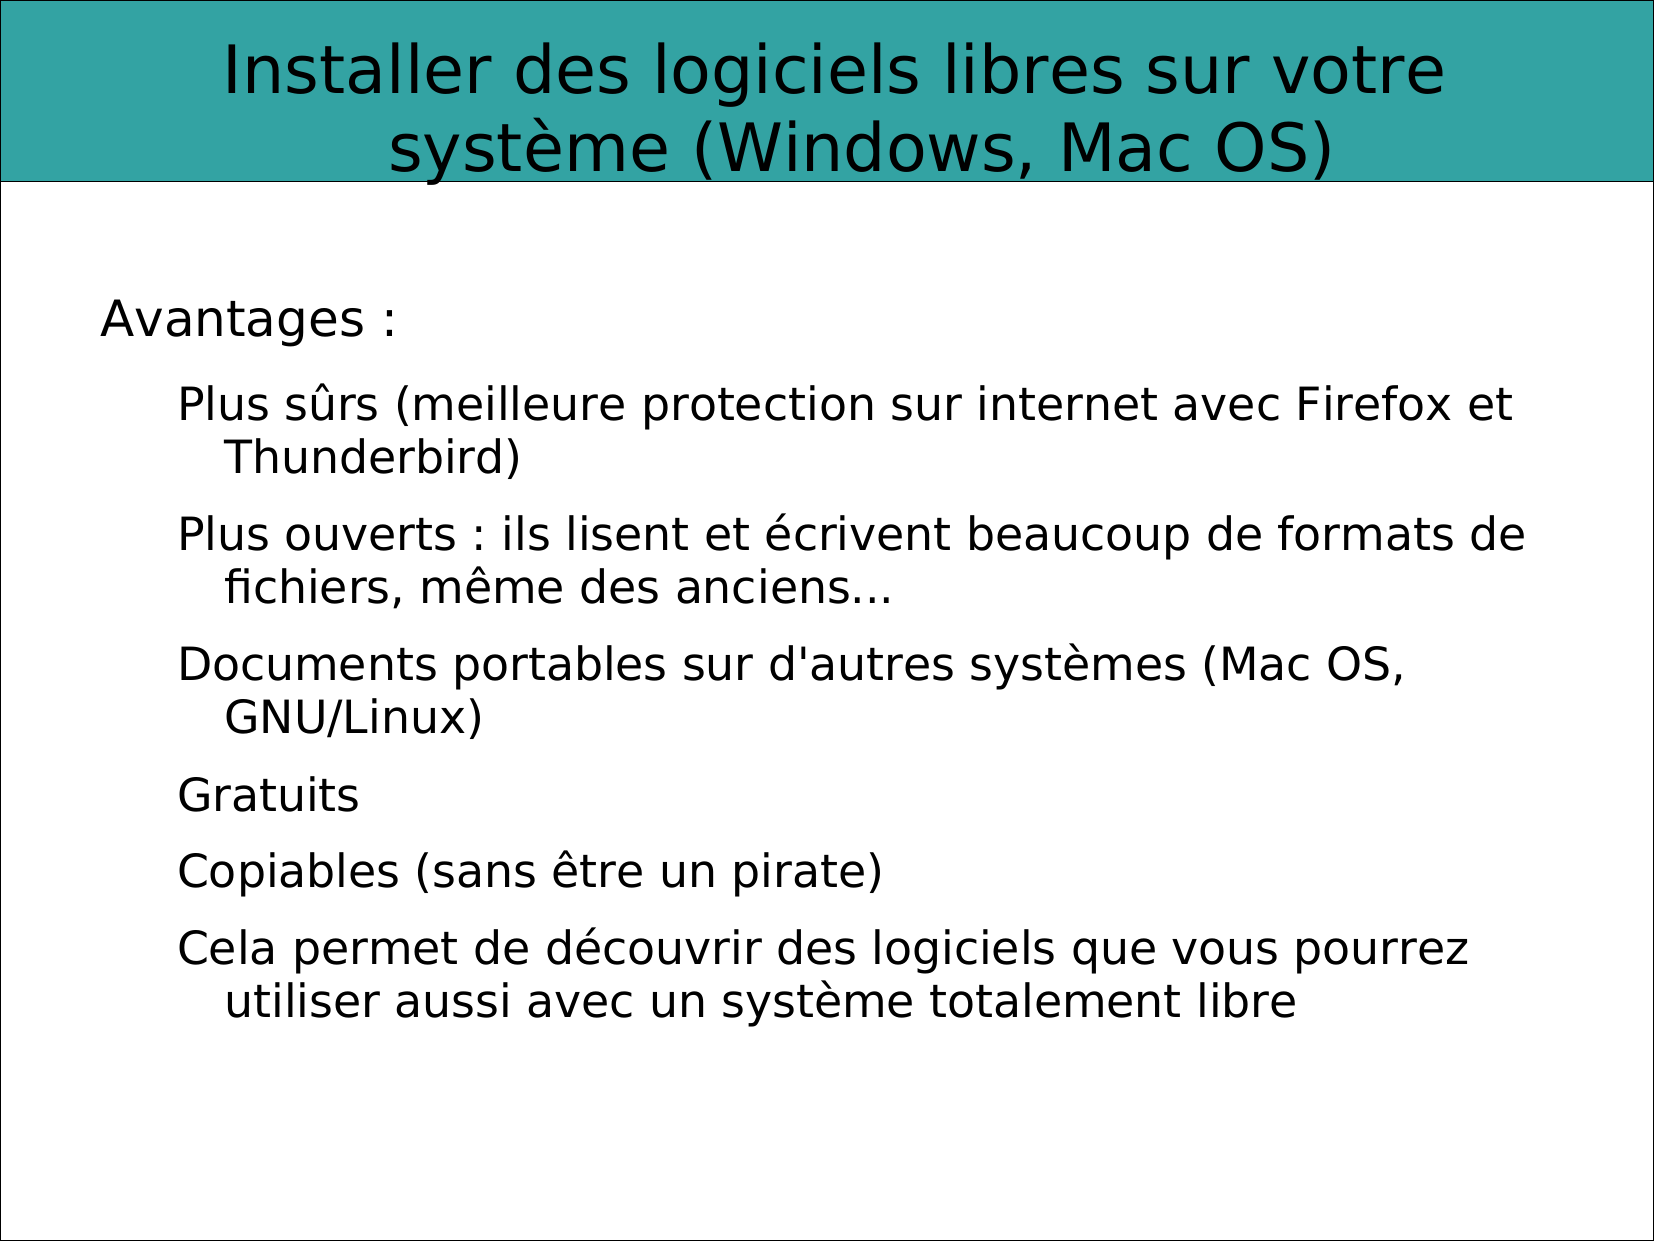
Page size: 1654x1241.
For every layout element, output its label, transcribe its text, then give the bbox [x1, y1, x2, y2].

list Avantages : Plus sûrs (meilleure protection sur internet avec Firefox et Thunderbird) Plus ouverts : ils lisent et écrivent beaucoup de formats de fichiers, même des anciens... Documents portables sur d'autres systèmes (Mac OS, GNU/Linux) Gratuits Copiables (sans être un pirate) Cela permet de découvrir des logiciels que vous pourrez utiliser aussi avec un système totalement libre [82, 290, 1571, 1109]
title Installer des logiciels libres sur votre système (Windows, Mac OS) [82, 31, 1571, 188]
